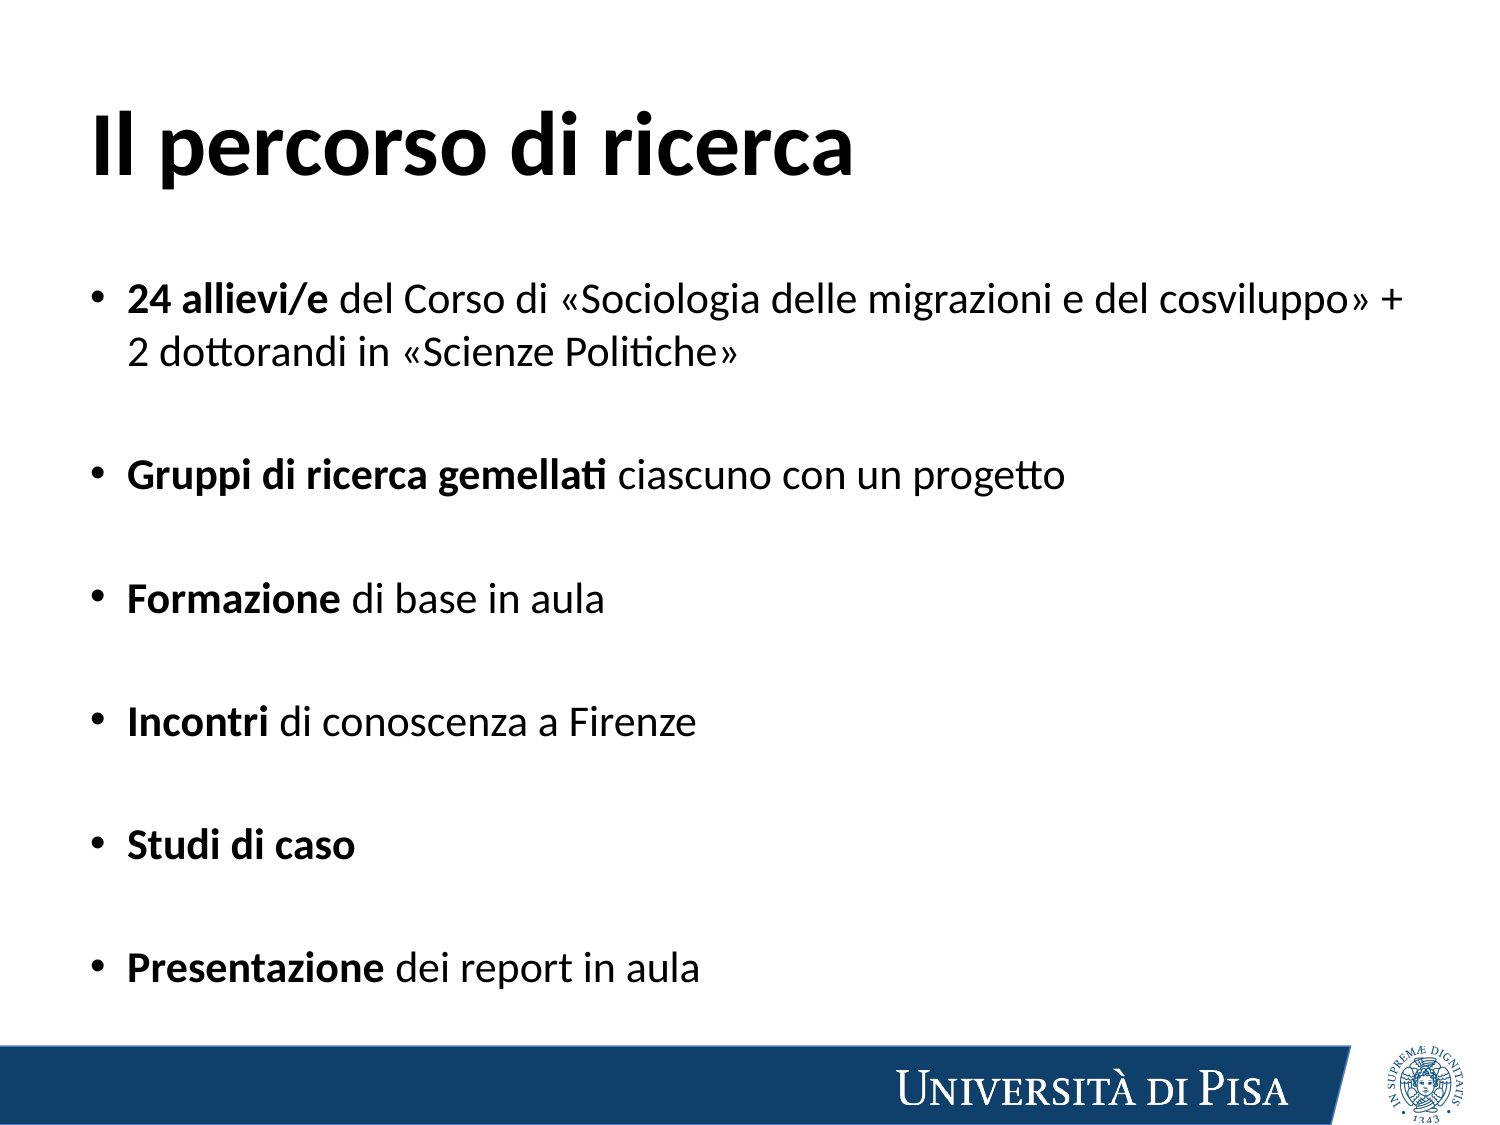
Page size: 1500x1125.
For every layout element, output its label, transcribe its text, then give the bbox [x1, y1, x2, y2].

list 24 allievi/e del Corso di «Sociologia delle migrazioni e del cosviluppo» + 2 dottorandi in «Scienze Politiche» Gruppi di ricerca gemellati ciascuno con un progetto Formazione di base in aula Incontri di conoscenza a Firenze Studi di caso Presentazione dei report in aula [75, 262, 1425, 1005]
title Il percorso di ricerca [75, 45, 1425, 233]
picture [895, 1068, 1289, 1105]
picture [1387, 1046, 1463, 1123]
text_box [0, 1046, 1351, 1125]
